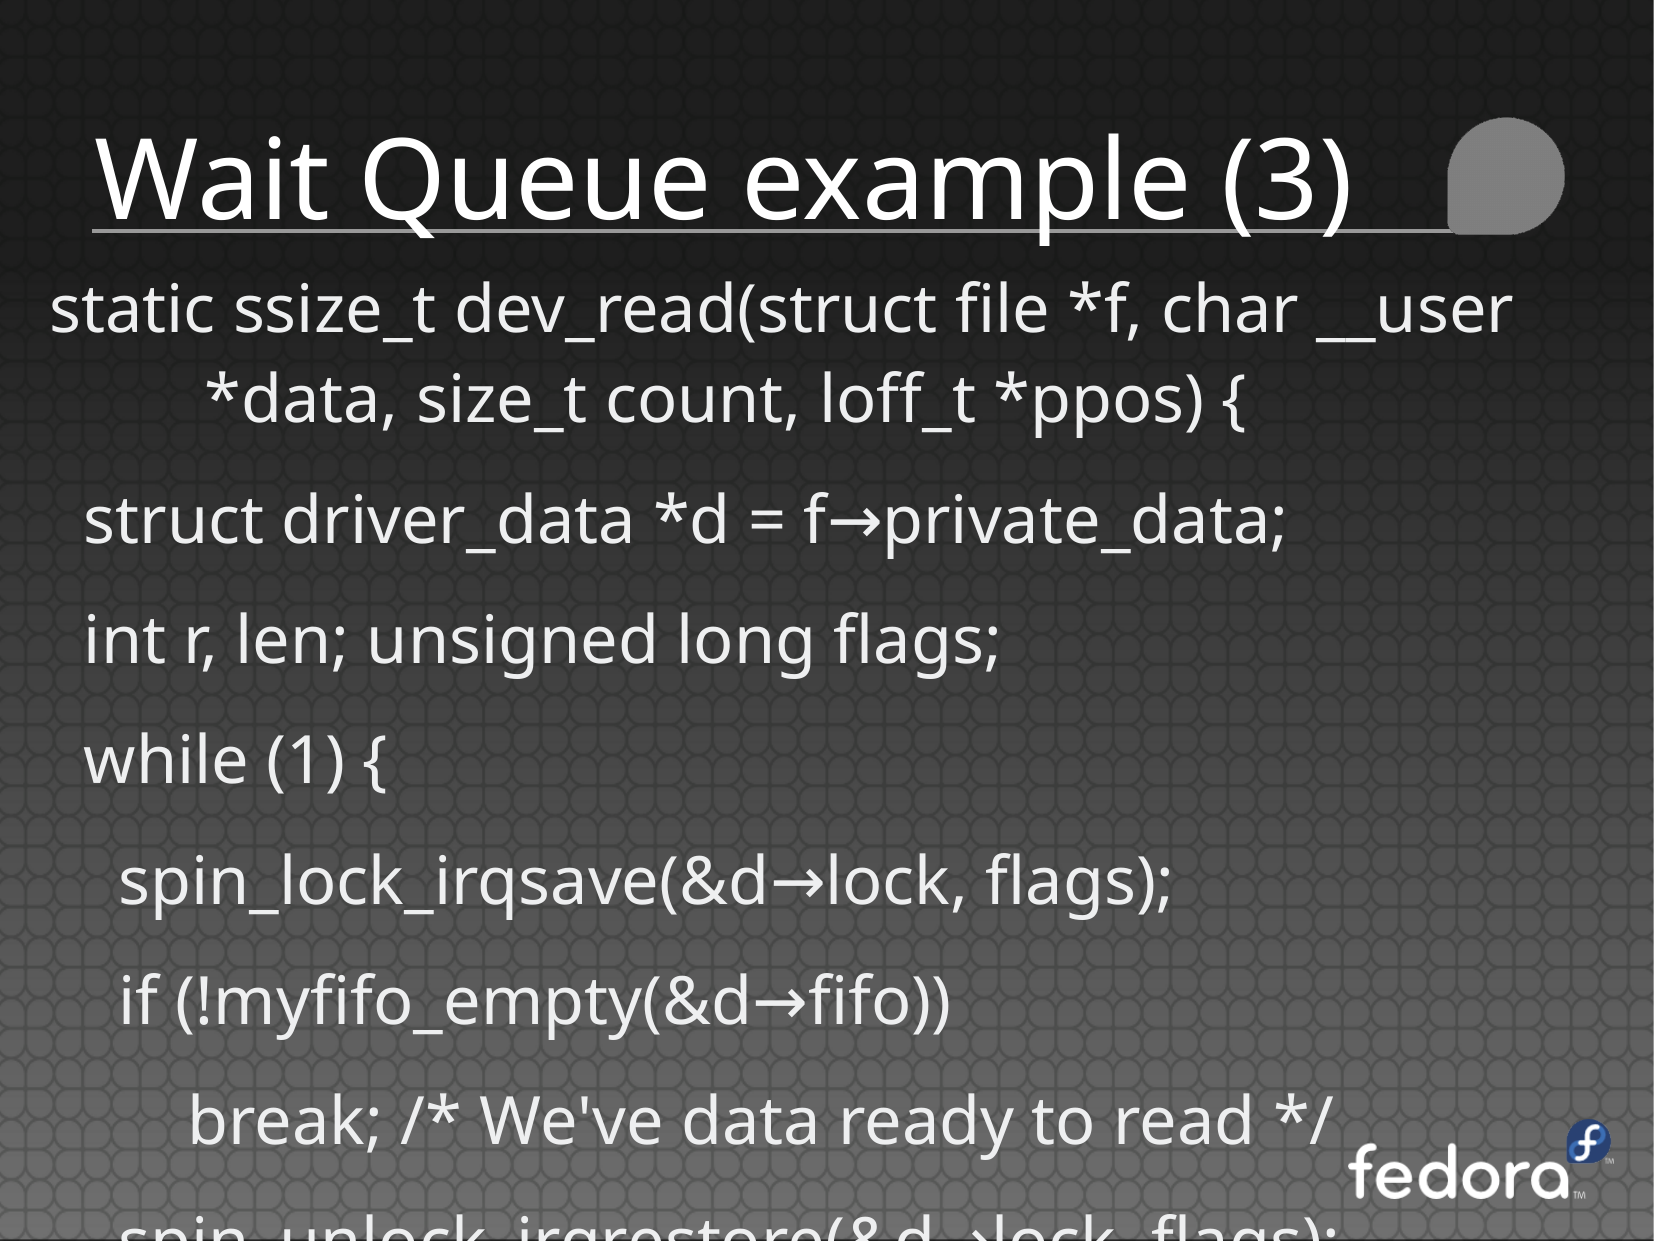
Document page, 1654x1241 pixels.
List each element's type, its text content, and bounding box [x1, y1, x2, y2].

list static ssize_t dev_read(struct file *f, char __user *data, size_t count, loff_t *ppos) { struct driver_data *d = f→private_data; int r, len; unsigned long flags; while (1) { spin_lock_irqsave(&d→lock, flags); if (!myfifo_empty(&d→fifo)) break; /* We've data ready to read */ spin_unlock_irqrestore(&d→lock, flags); [49, 260, 1607, 1241]
picture [0, 0, 1654, 1241]
title Wait Queue example (3) [94, 100, 1426, 251]
